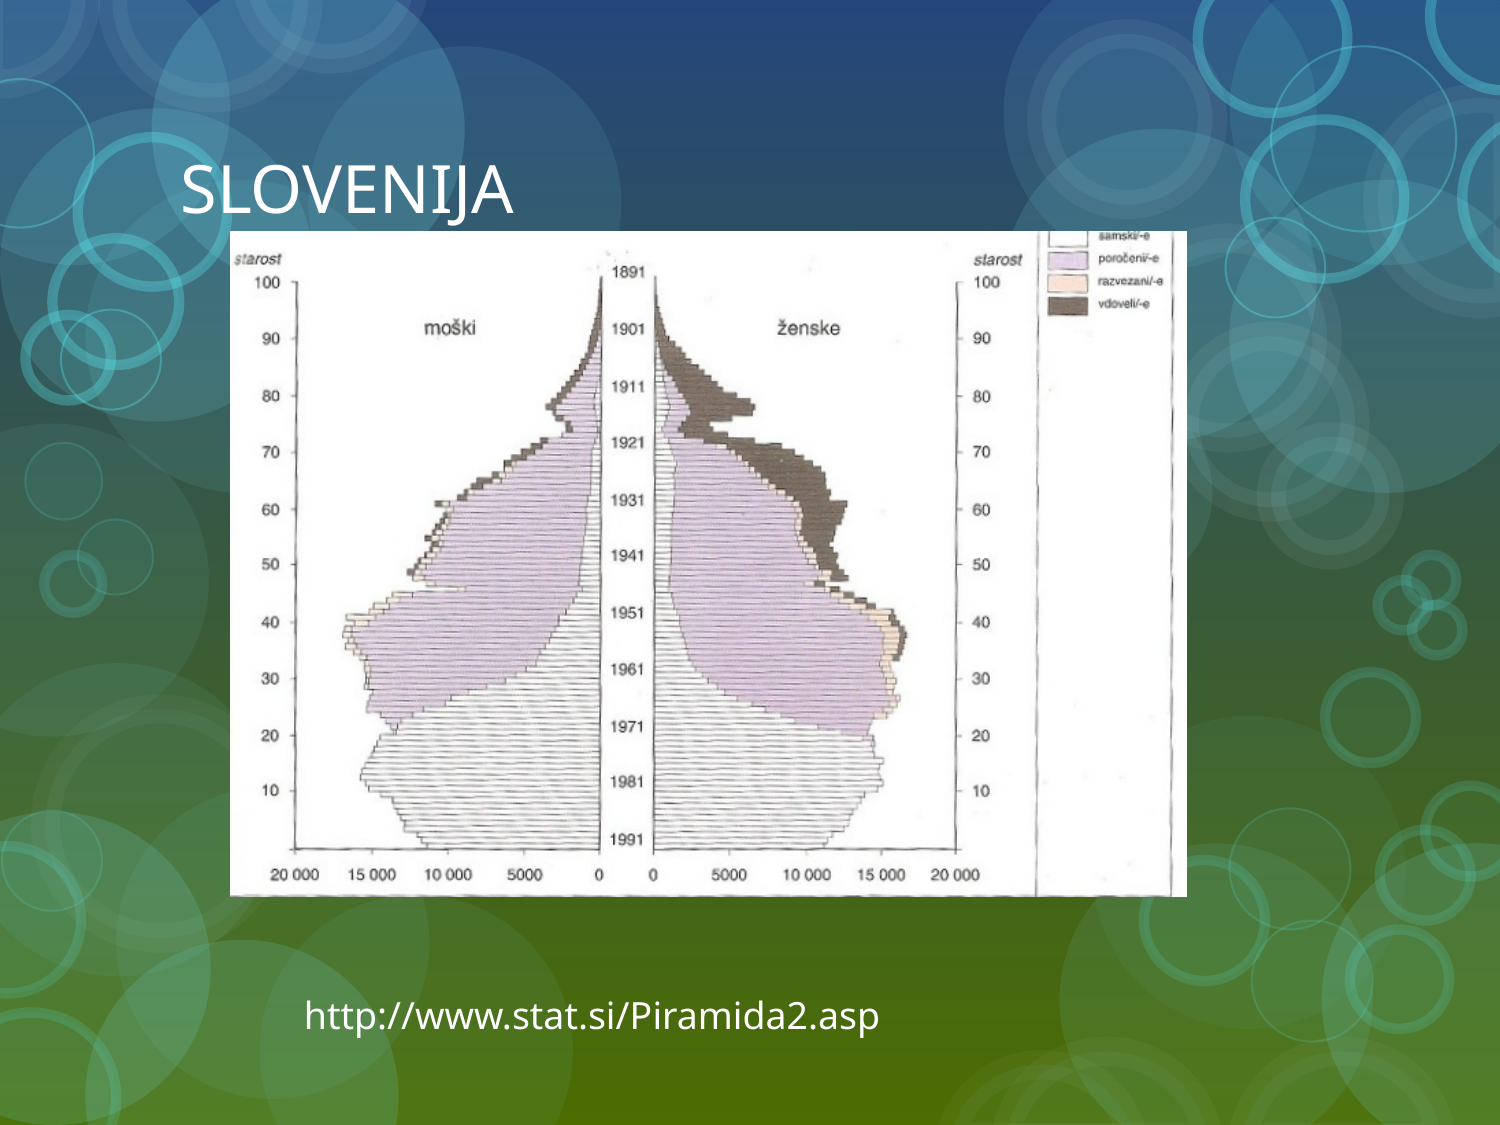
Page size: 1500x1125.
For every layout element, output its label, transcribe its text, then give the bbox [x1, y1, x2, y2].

picture [230, 231, 1187, 897]
title SLOVENIJA [165, 110, 1335, 263]
text_box http://www.stat.si/Piramida2.asp [289, 984, 1057, 1045]
